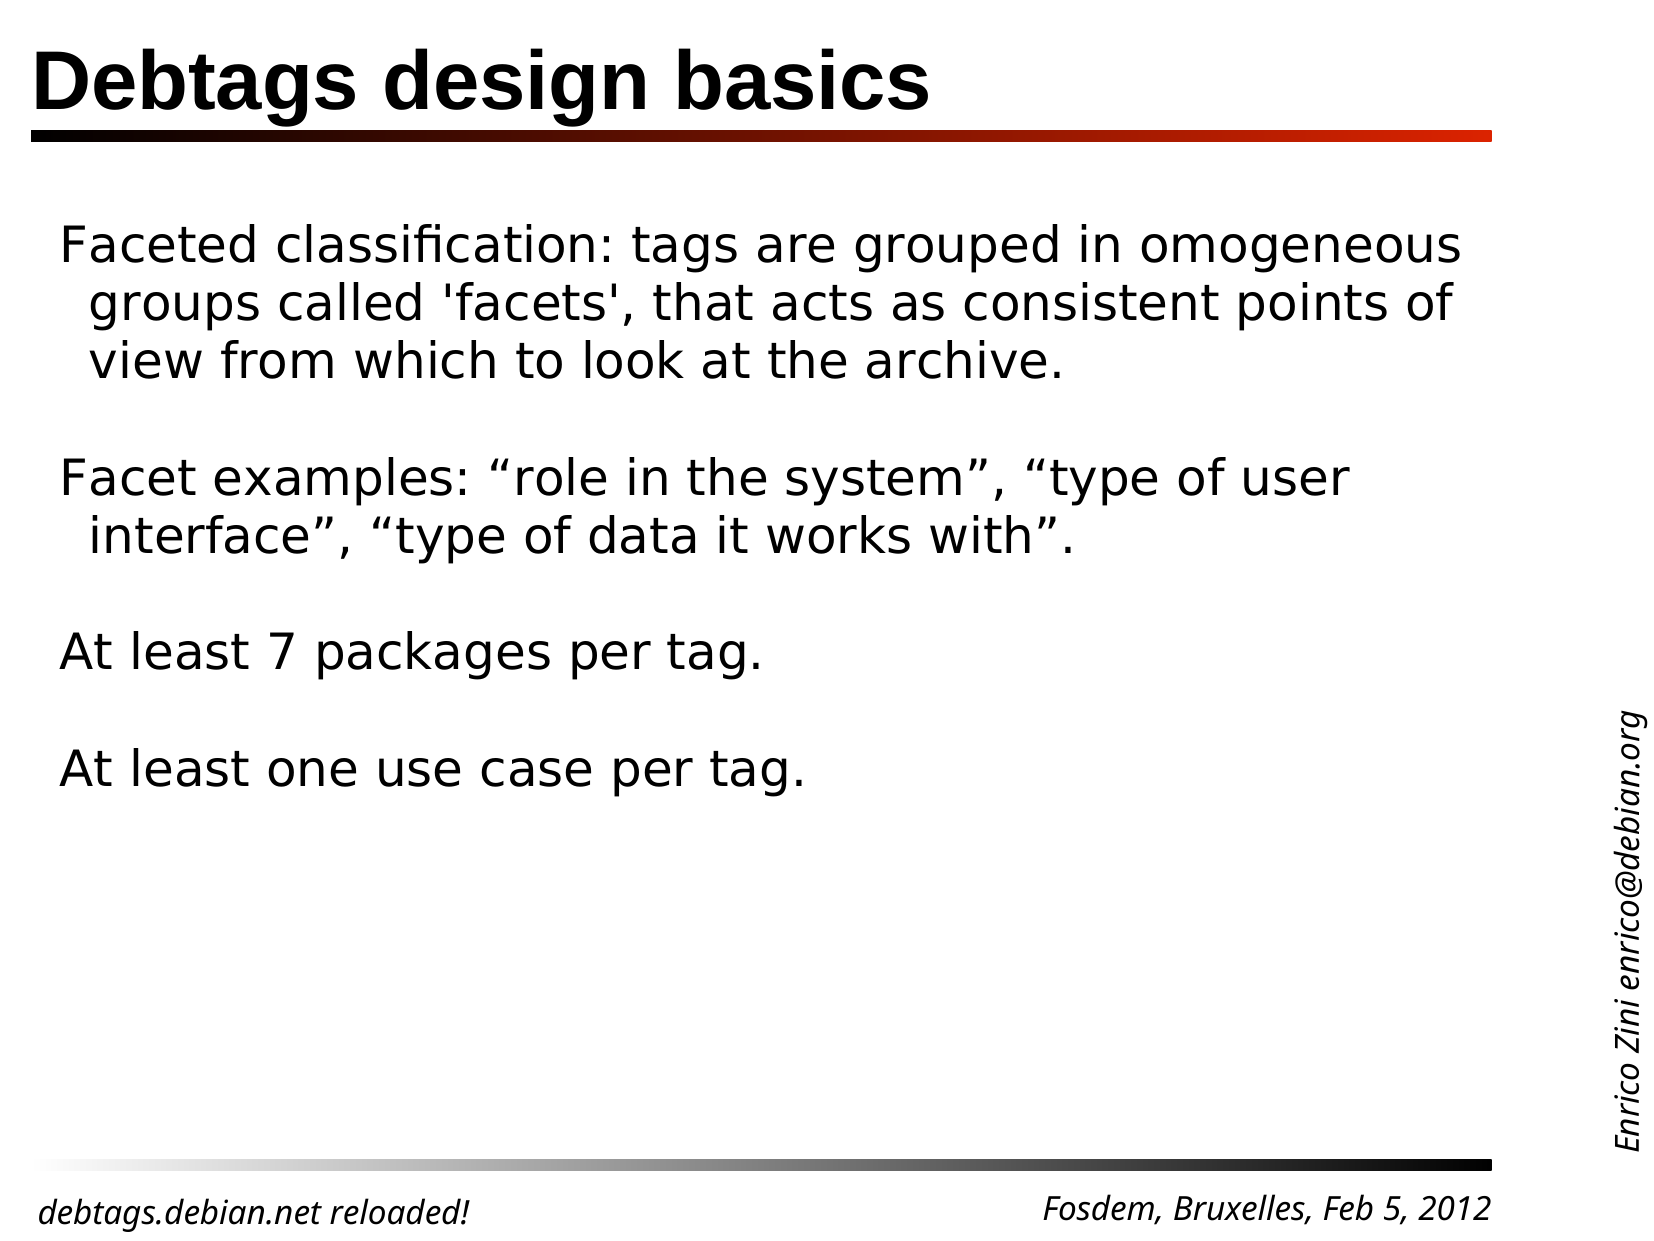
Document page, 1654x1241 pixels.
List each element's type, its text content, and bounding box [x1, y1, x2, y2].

text_box Debtags design basics [31, 34, 1438, 168]
text_box Faceted classification: tags are grouped in omogeneous groups called 'facets', that acts as consistent points of view from which to look at the archive. Facet examples: “role in the system”, “type of user interface”, “type of data it works with”. At least 7 packages per tag. At least one use case per tag. [30, 215, 1507, 1089]
